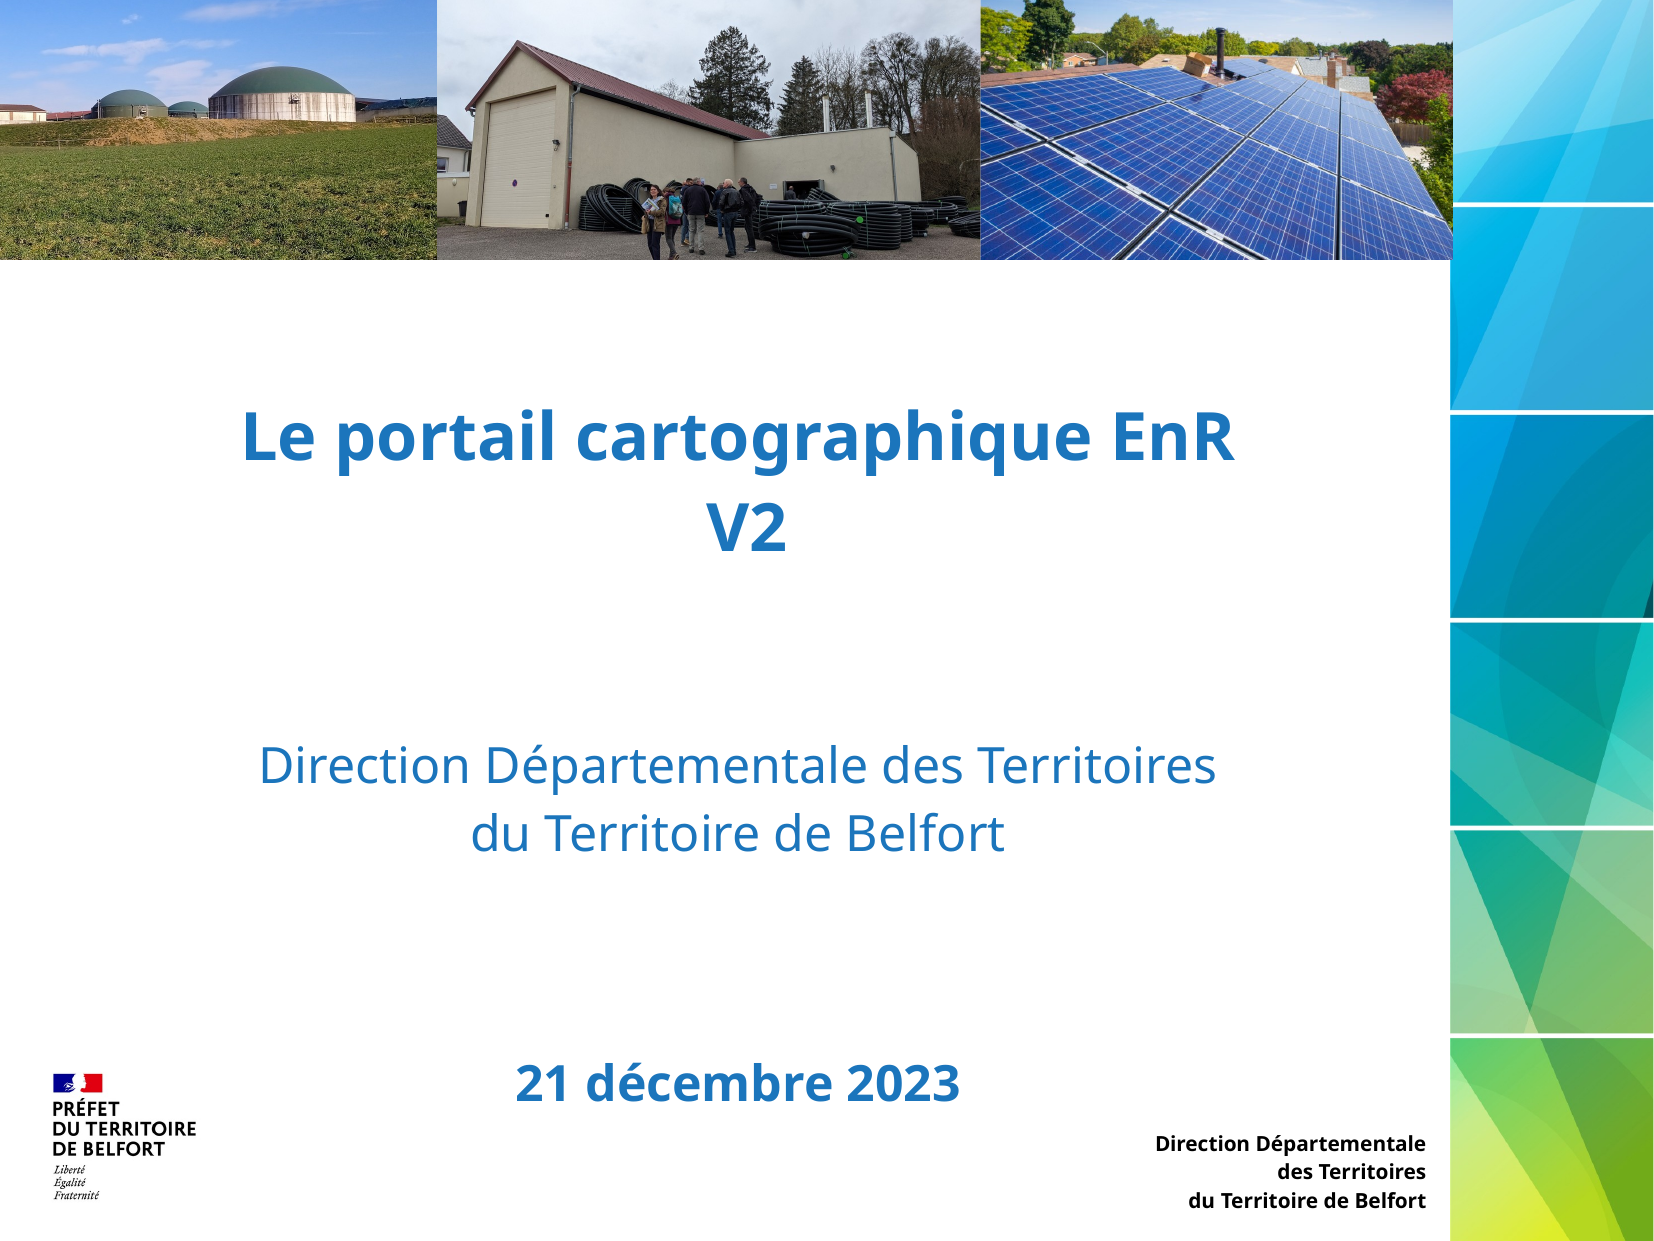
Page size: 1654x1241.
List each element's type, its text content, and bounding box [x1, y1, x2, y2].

picture [0, 0, 1654, 415]
picture [35, 1055, 213, 1217]
picture [1450, 454, 1654, 1241]
subtitle Le portail cartographique EnR V2 Direction Départementale des Territoires du Territoire de Belfort 21 décembre 2023 [70, 389, 1406, 1039]
text_box Direction Départementale des Territoires du Territoire de Belfort [826, 1122, 1441, 1217]
